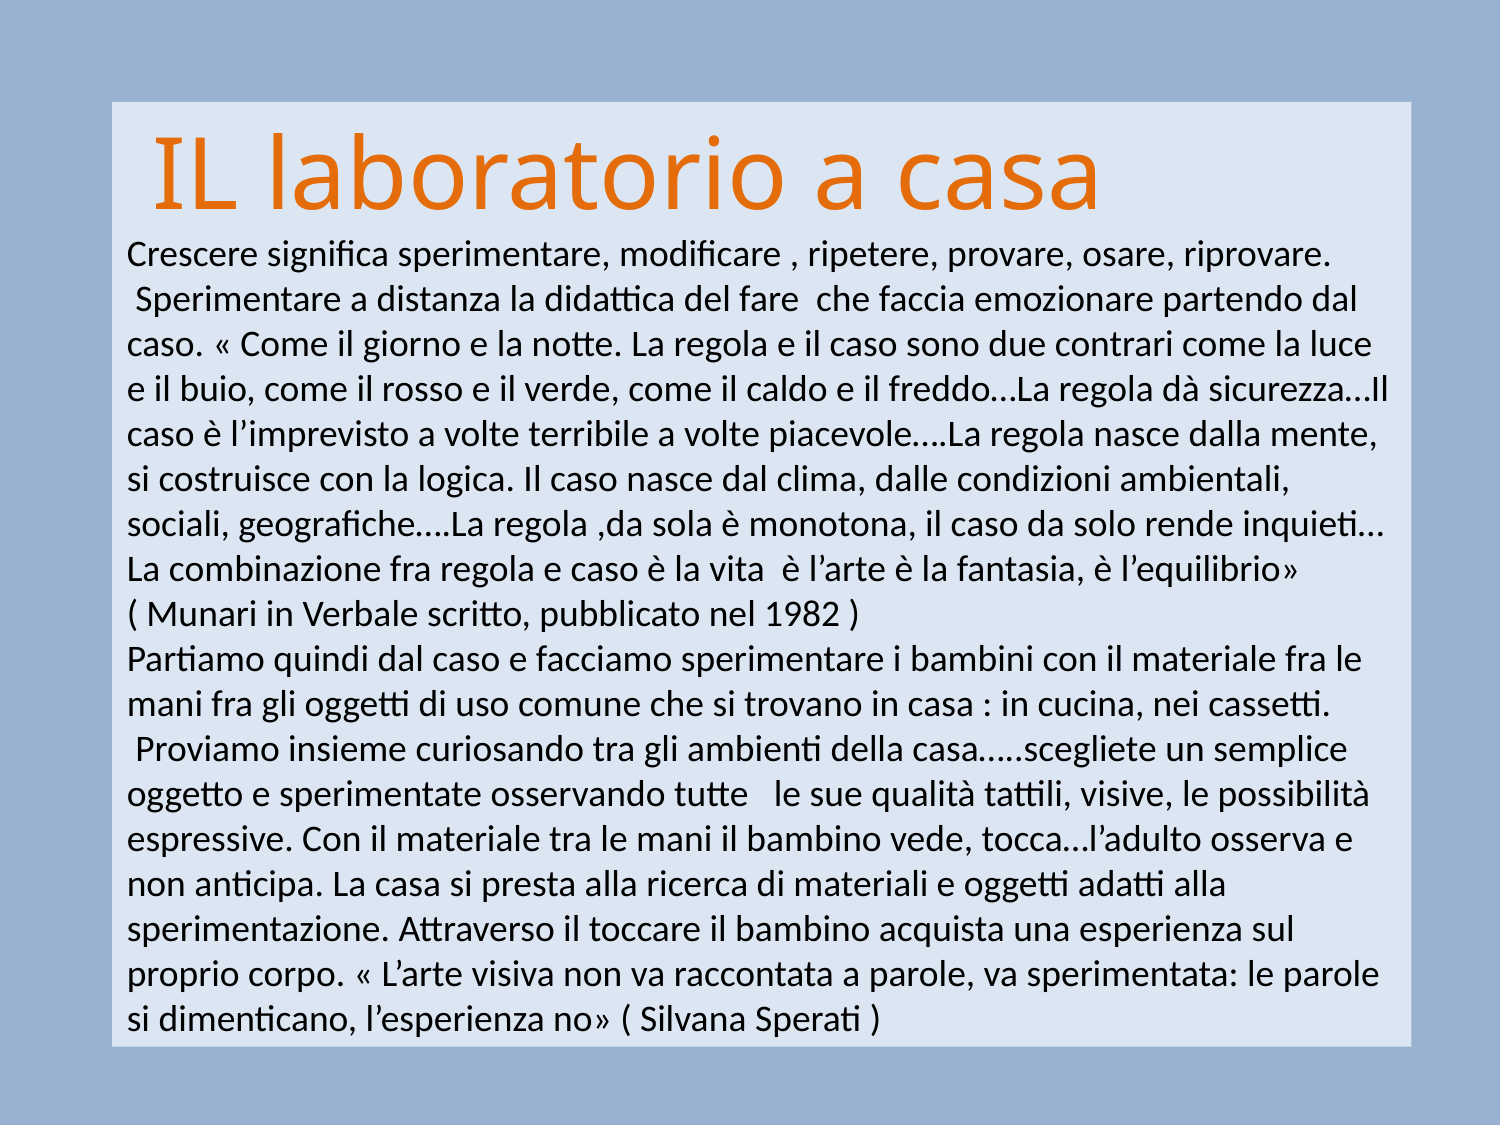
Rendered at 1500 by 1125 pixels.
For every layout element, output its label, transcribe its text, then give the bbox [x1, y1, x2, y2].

text_box IL laboratorio a casa Crescere significa sperimentare, modificare , ripetere, provare, osare, riprovare. Sperimentare a distanza la didattica del fare che faccia emozionare partendo dal caso. « Come il giorno e la notte. La regola e il caso sono due contrari come la luce e il buio, come il rosso e il verde, come il caldo e il freddo…La regola dà sicurezza…Il caso è l’imprevisto a volte terribile a volte piacevole….La regola nasce dalla mente, si costruisce con la logica. Il caso nasce dal clima, dalle condizioni ambientali, sociali, geografiche….La regola ,da sola è monotona, il caso da solo rende inquieti…La combinazione fra regola e caso è la vita è l’arte è la fantasia, è l’equilibrio» ( Munari in Verbale scritto, pubblicato nel 1982 ) Partiamo quindi dal caso e facciamo sperimentare i bambini con il materiale fra le mani fra gli oggetti di uso comune che si trovano in casa : in cucina, nei cassetti. Proviamo insieme curiosando tra gli ambienti della casa…..scegliete un semplice oggetto e sperimentate osservando tutte le sue qualità tattili, visive, le possibilità espressive. Con il materiale tra le mani il bambino vede, tocca…l’adulto osserva e non anticipa. La casa si presta alla ricerca di materiali e oggetti adatti alla sperimentazione. Attraverso il toccare il bambino acquista una esperienza sul proprio corpo. « L’arte visiva non va raccontata a parole, va sperimentata: le parole si dimenticano, l’esperienza no» ( Silvana Sperati ) [112, 101, 1412, 1047]
